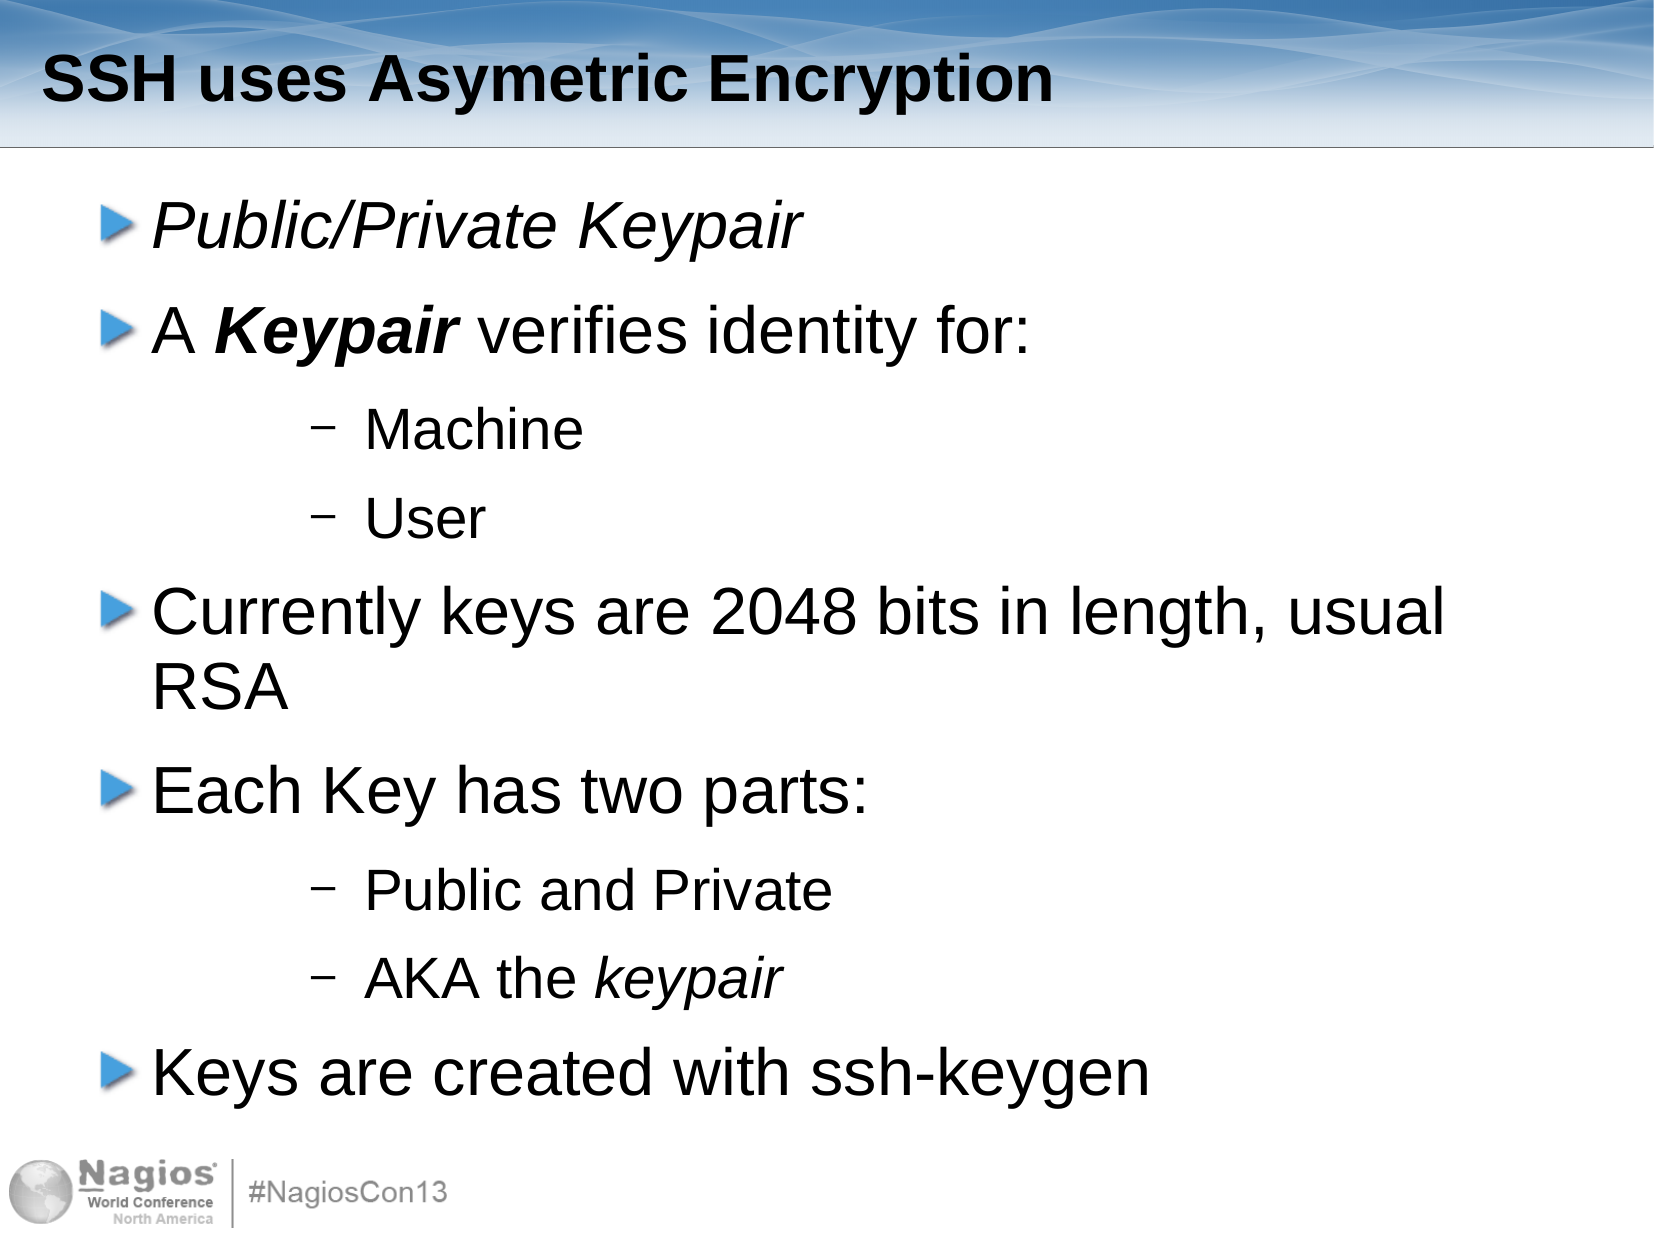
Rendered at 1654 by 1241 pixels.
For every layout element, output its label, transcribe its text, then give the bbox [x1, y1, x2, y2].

title SSH uses Asymetric Encryption [41, 29, 1248, 127]
picture [9, 1159, 453, 1228]
picture [0, 0, 1654, 147]
list Public/Private Keypair A Keypair verifies identity for: Machine User Currently keys are 2048 bits in length, usual RSA Each Key has two parts: Public and Private AKA the keypair Keys are created with ssh-keygen [80, 188, 1569, 1110]
